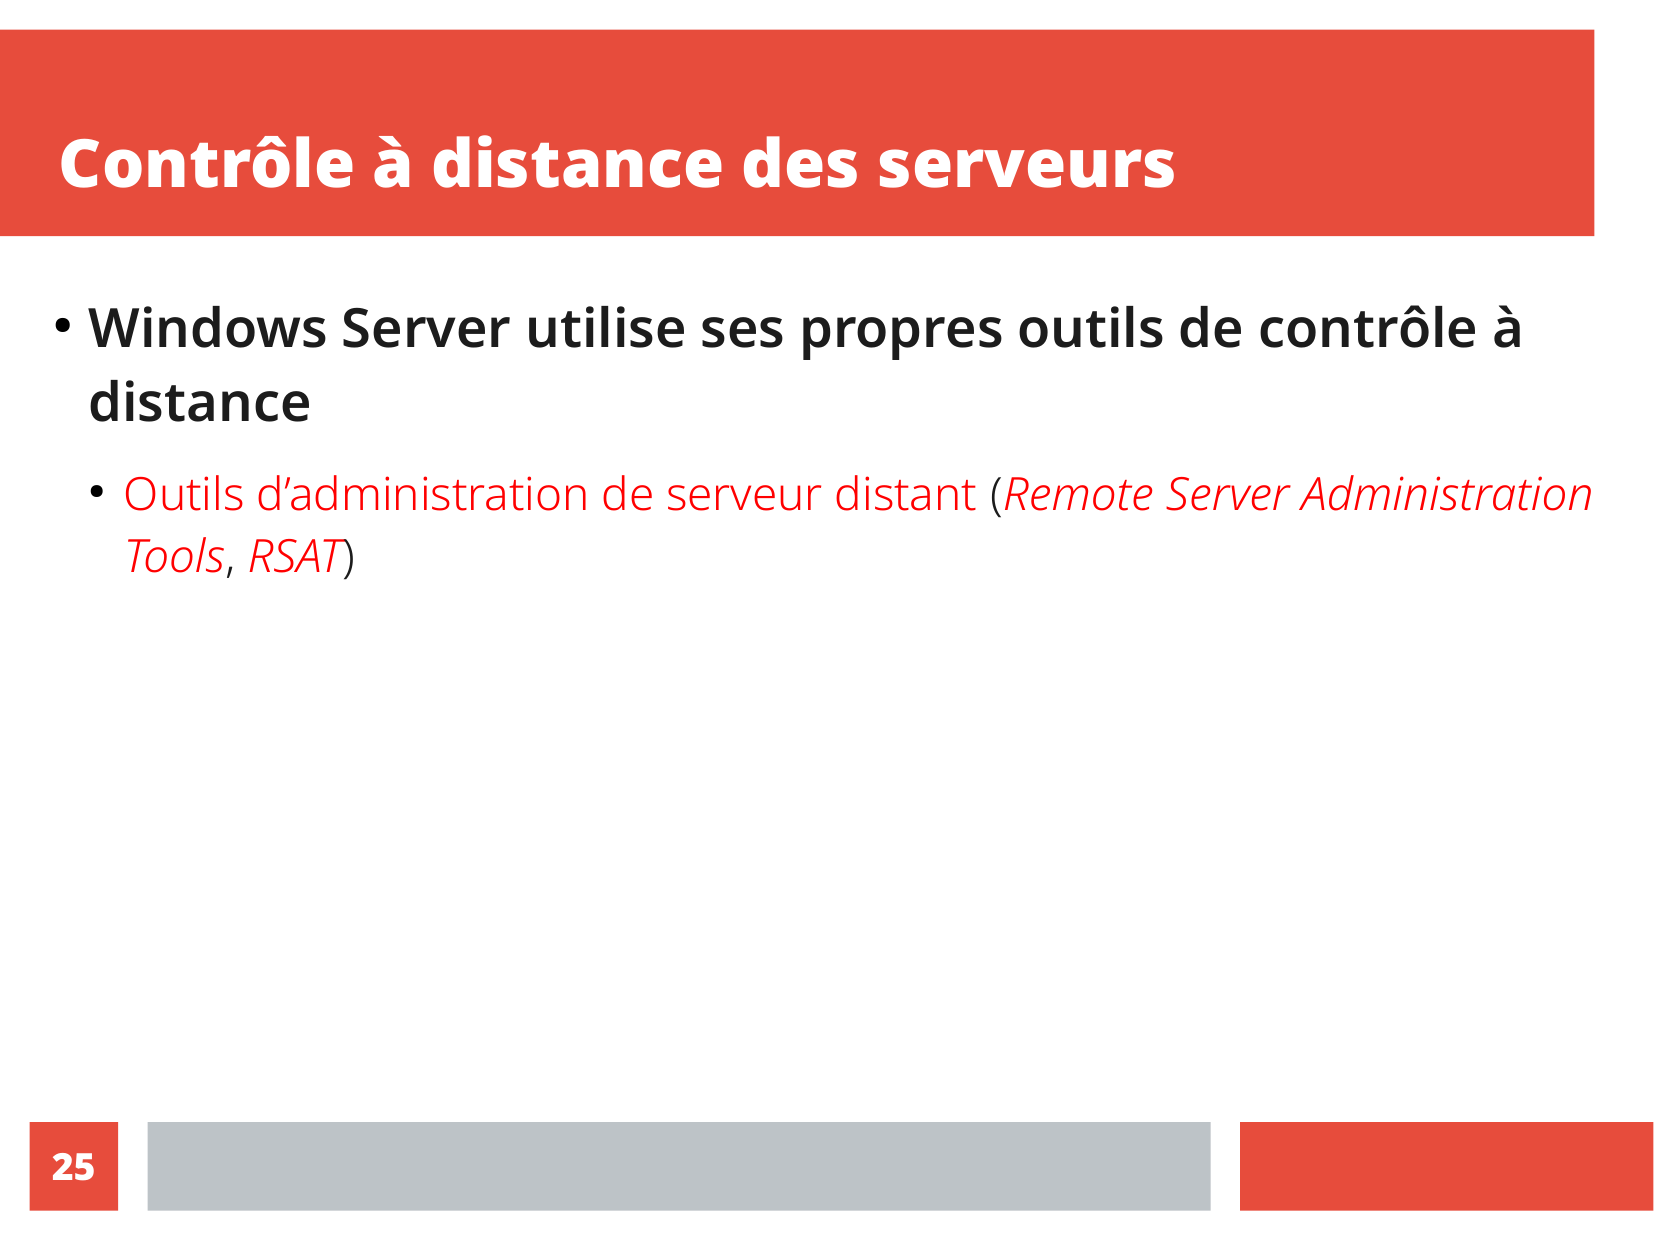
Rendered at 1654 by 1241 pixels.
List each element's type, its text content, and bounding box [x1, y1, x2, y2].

title Contrôle à distance des serveurs [59, 59, 1595, 207]
list Windows Server utilise ses propres outils de contrôle à distance Outils d’administration de serveur distant (Remote Server Administration Tools, RSAT) [53, 289, 1607, 1087]
